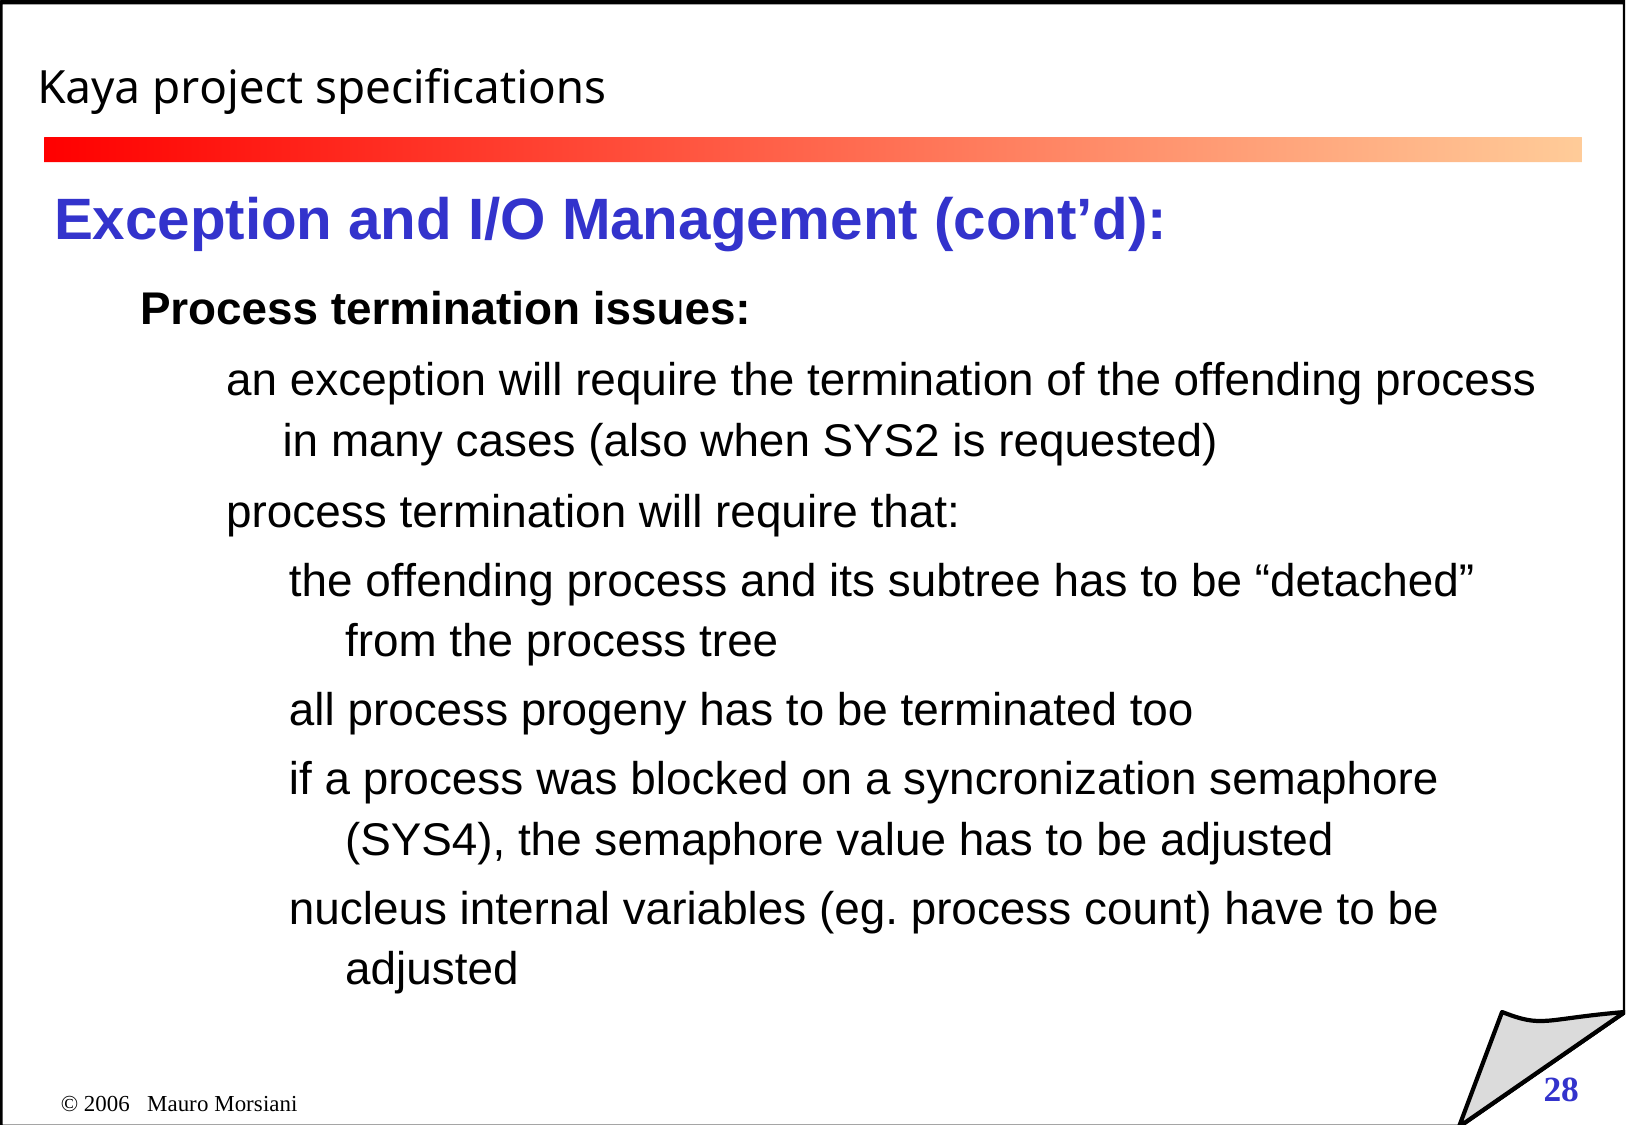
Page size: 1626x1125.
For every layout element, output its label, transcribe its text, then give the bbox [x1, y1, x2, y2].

title Kaya project specifications [37, 44, 1588, 131]
list Exception and I/O Management (cont’d): Process termination issues: an exception will require the termination of the offending process in many cases (also when SYS2 is requested) process termination will require that: the offending process and its subtree has to be “detached” from the process tree all process progeny has to be terminated too if a process was blocked on a syncronization semaphore (SYS4), the semaphore value has to be adjusted nucleus internal variables (eg. process count) have to be adjusted [54, 187, 1571, 1124]
